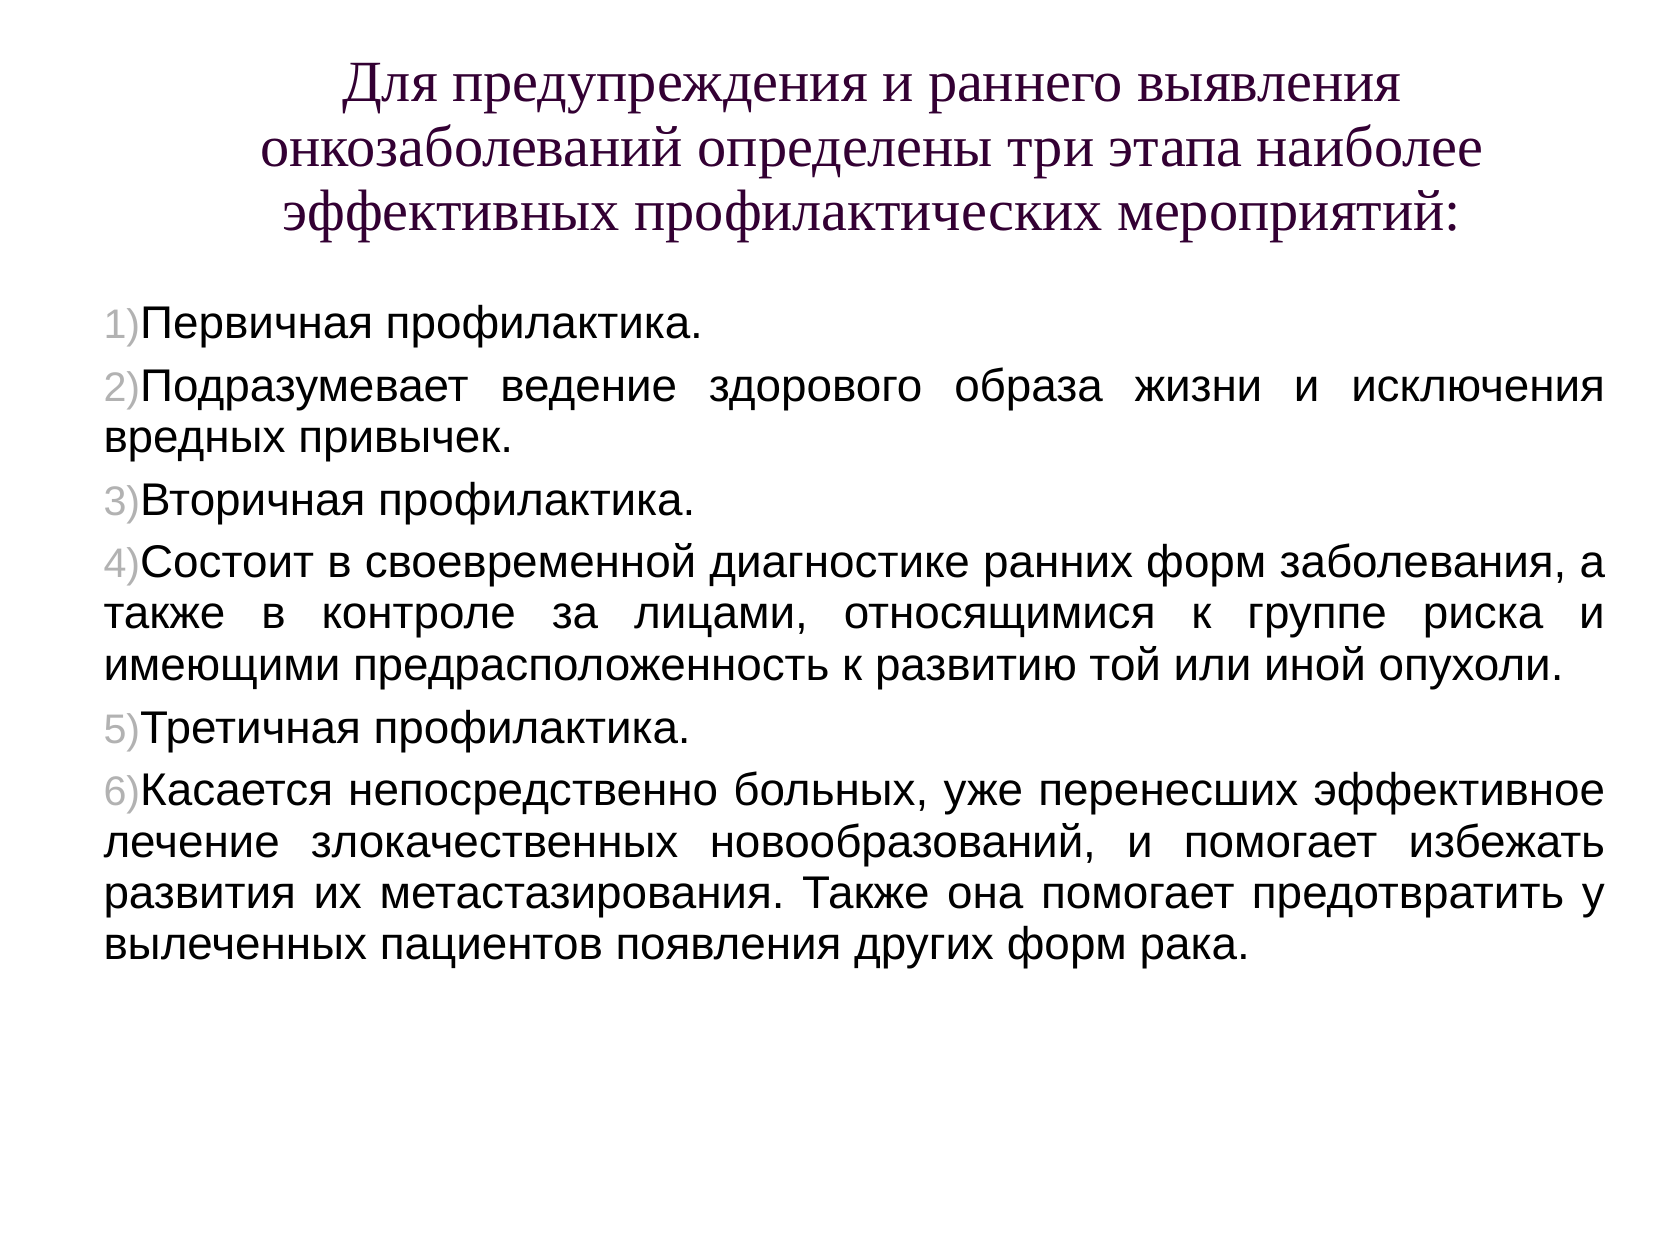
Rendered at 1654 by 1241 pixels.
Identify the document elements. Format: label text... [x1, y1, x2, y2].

text_box Для предупреждения и раннего выявления онкозаболеваний определены три этапа наиболее эффективных профилактических мероприятий: [110, 22, 1634, 271]
text_box Первичная профилактика. Подразумевает ведение здорового образа жизни и исключения вредных привычек. Вторичная профилактика. Состоит в своевременной диагностике ранних форм заболевания, а также в контроле за лицами, относящимися к группе риска и имеющими предрасположенность к развитию той или иной опухоли. Третичная профилактика. Касается непосредственно больных, уже перенесших эффективное лечение злокачественных новообразований, и помогает избежать развития их метастазирования. Также она помогает предотвратить у вылеченных пациентов появления других форм рака. [88, 289, 1622, 1140]
